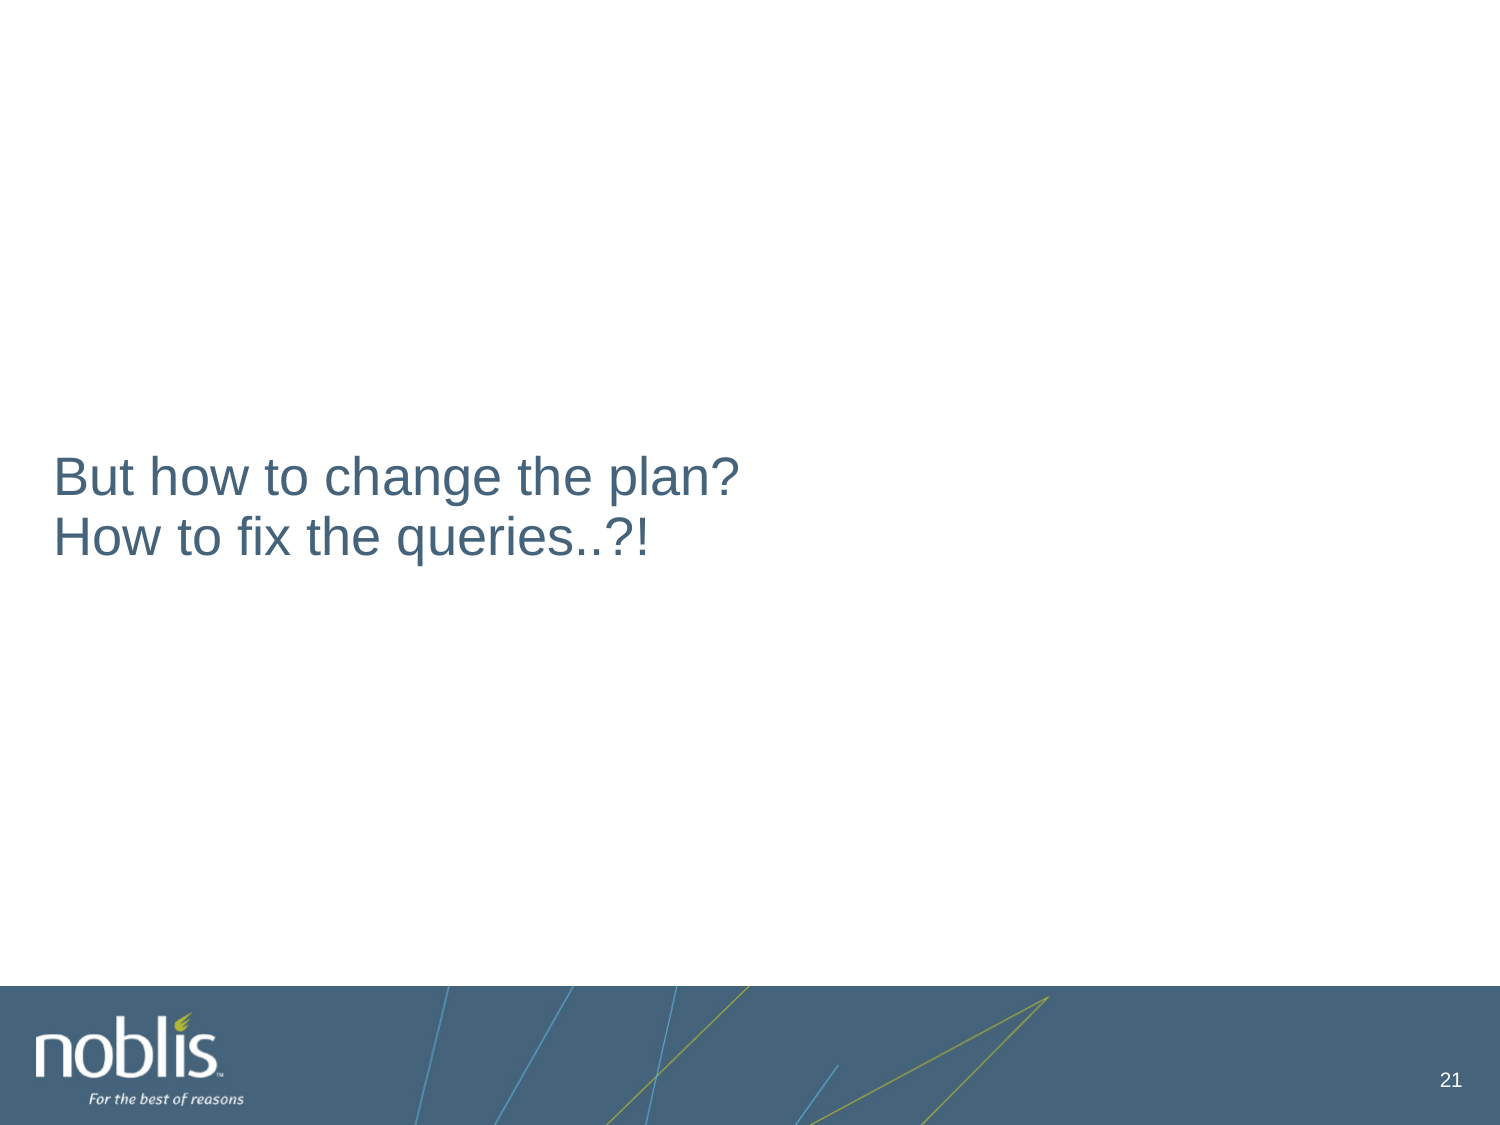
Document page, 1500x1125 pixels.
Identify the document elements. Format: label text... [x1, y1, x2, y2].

picture [0, 986, 1500, 1125]
subtitle But how to change the plan? How to fix the queries..?! [53, 38, 1438, 975]
